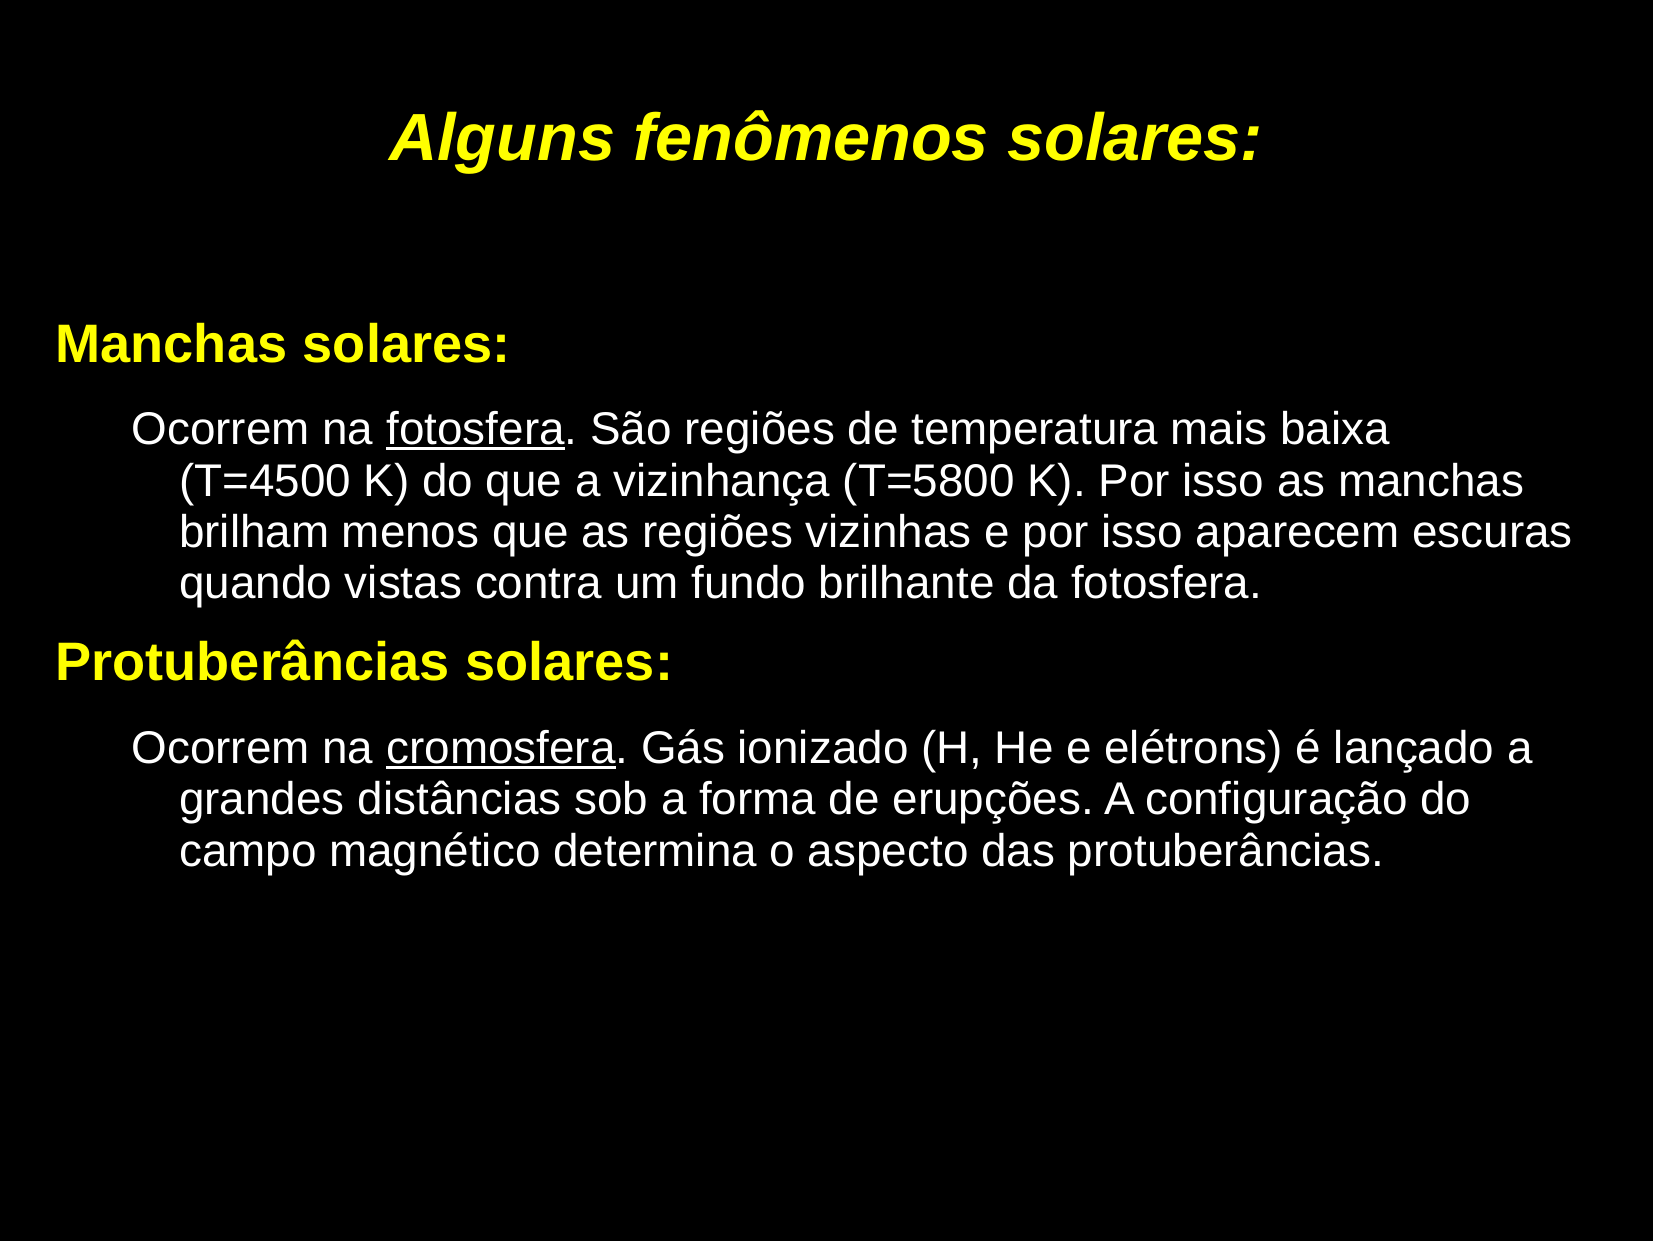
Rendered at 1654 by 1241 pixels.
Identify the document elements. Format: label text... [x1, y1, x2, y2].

title Alguns fenômenos solares: [82, 49, 1571, 226]
list Manchas solares: Ocorrem na fotosfera. São regiões de temperatura mais baixa (T=4500 K) do que a vizinhança (T=5800 K). Por isso as manchas brilham menos que as regiões vizinhas e por isso aparecem escuras quando vistas contra um fundo brilhante da fotosfera. Protuberâncias solares: Ocorrem na cromosfera. Gás ionizado (H, He e elétrons) é lançado a grandes distâncias sob a forma de erupções. A configuração do campo magnético determina o aspecto das protuberâncias. [37, 313, 1575, 1046]
